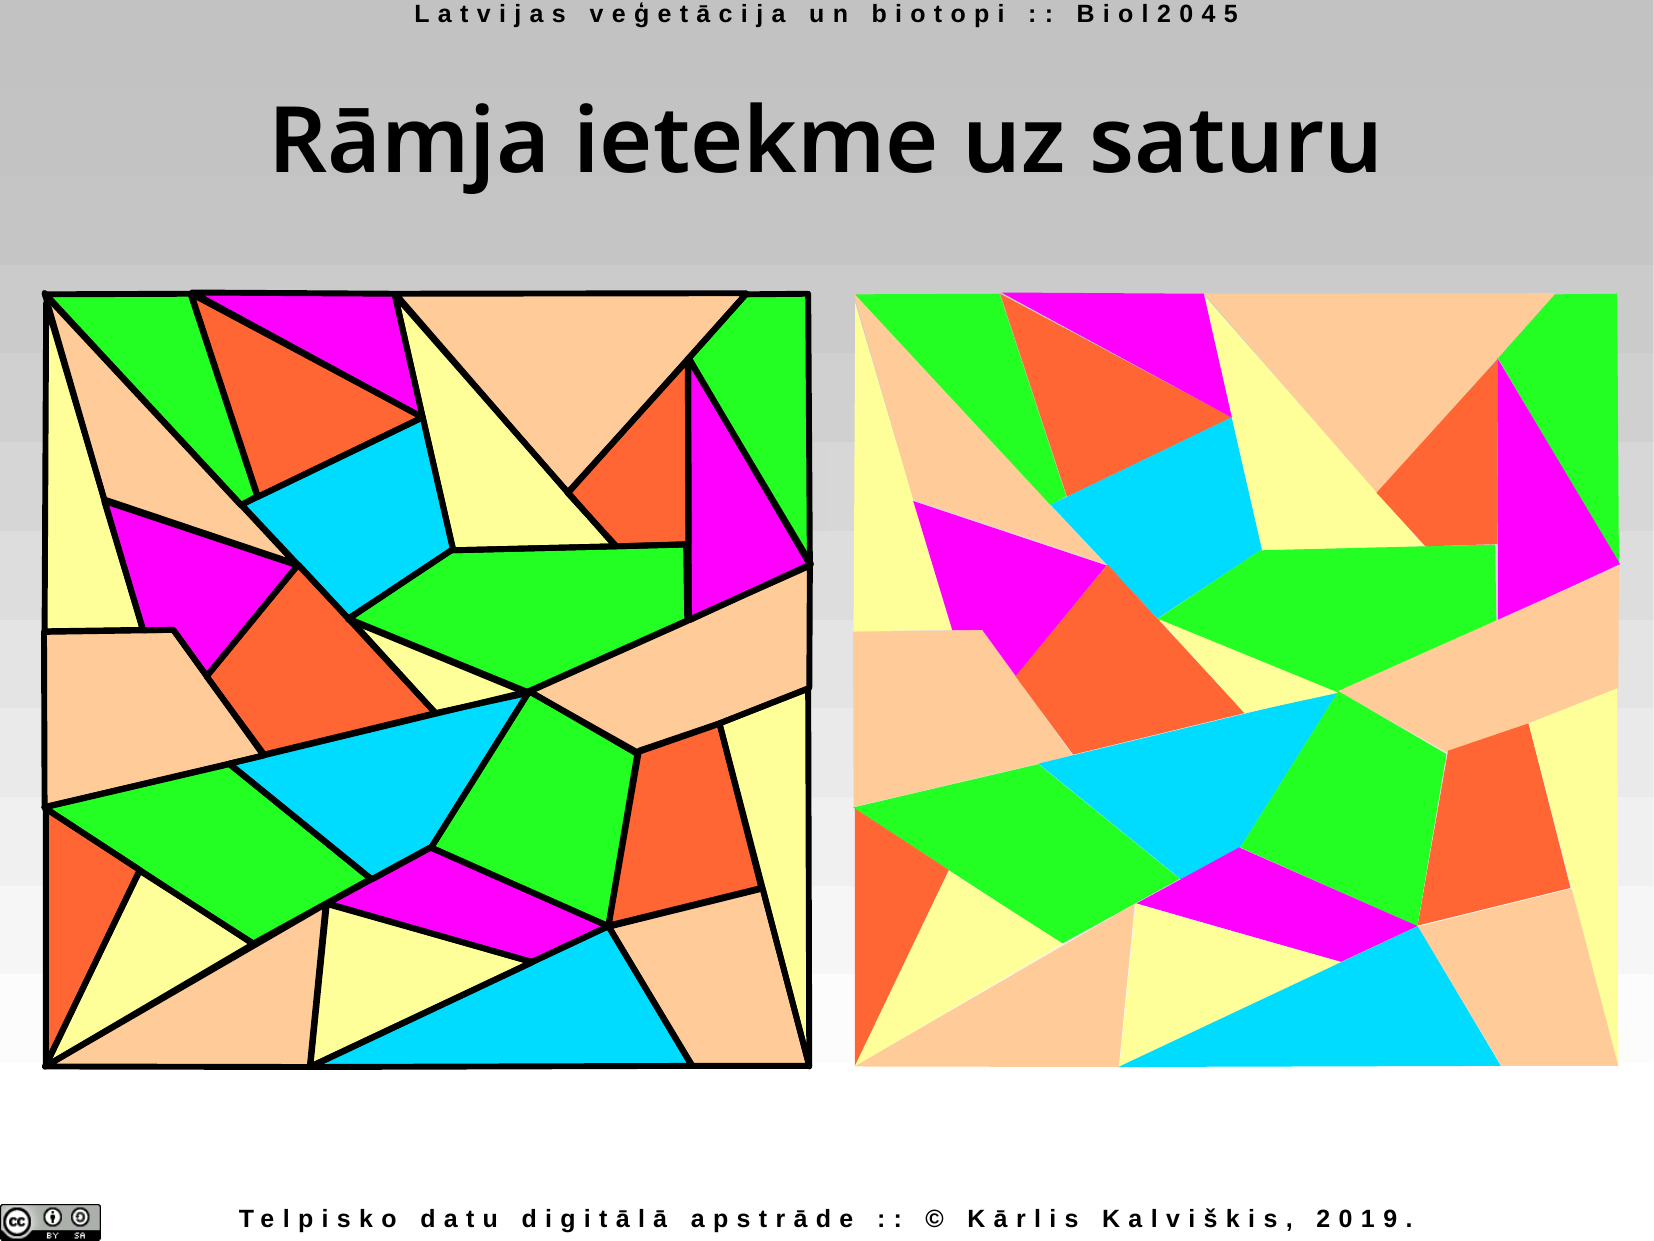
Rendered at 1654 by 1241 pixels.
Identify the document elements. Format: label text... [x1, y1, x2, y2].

text_box [47, 633, 257, 802]
text_box [197, 301, 414, 492]
text_box [366, 631, 513, 709]
text_box [59, 911, 321, 1064]
text_box [692, 372, 804, 614]
text_box [694, 297, 806, 548]
text_box [403, 297, 738, 486]
text_box [615, 893, 804, 1062]
text_box [54, 768, 364, 939]
text_box [357, 548, 684, 688]
text_box [853, 292, 1621, 1068]
title Rāmja ietekme uz saturu [29, 49, 1625, 296]
text_box [573, 370, 685, 543]
text_box [437, 696, 633, 921]
text_box [207, 296, 417, 410]
text_box [49, 815, 135, 1049]
text_box [211, 571, 428, 750]
text_box [55, 297, 253, 500]
text_box [337, 852, 599, 958]
text_box [613, 728, 757, 921]
text_box [248, 423, 449, 613]
text_box [110, 507, 291, 669]
text_box [53, 309, 283, 556]
text_box [724, 694, 806, 1038]
text_box [54, 876, 246, 1057]
text_box [314, 909, 521, 1061]
picture [0, 0, 1654, 1241]
text_box [326, 931, 685, 1064]
text_box [402, 309, 607, 547]
text_box [538, 572, 806, 748]
text_box [48, 330, 138, 628]
text_box [237, 699, 520, 875]
